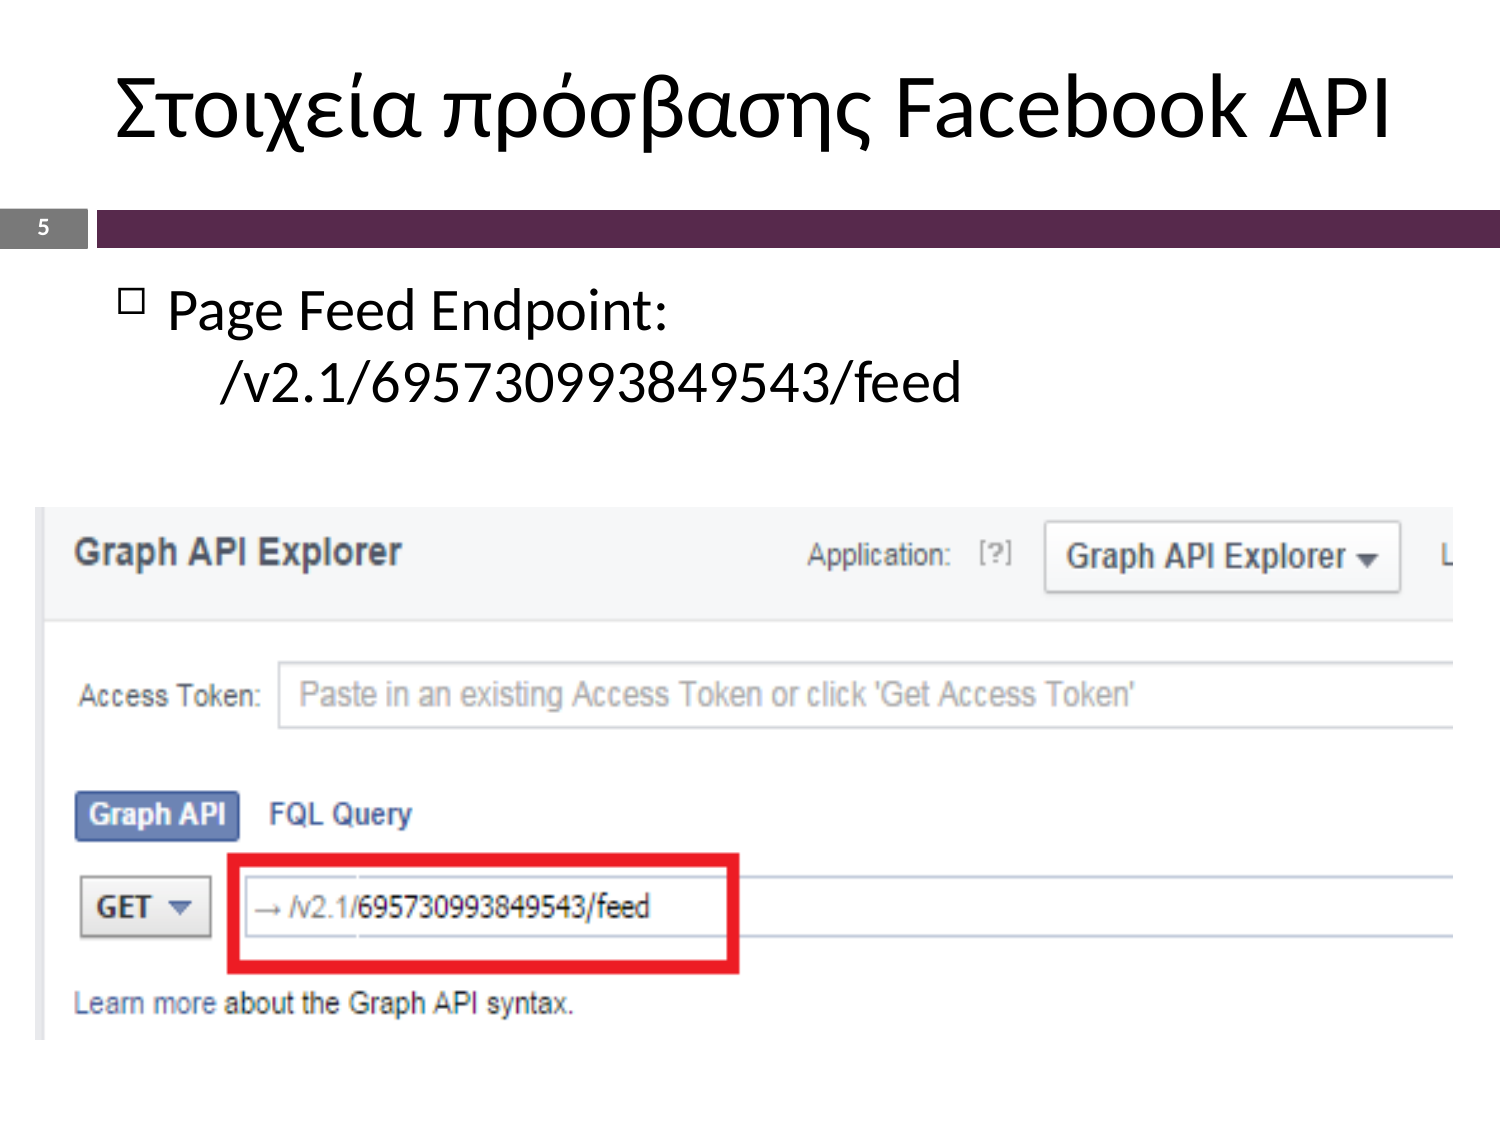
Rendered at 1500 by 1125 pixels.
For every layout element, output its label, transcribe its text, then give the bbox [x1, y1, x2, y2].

picture [35, 507, 1453, 1040]
text_box [0, 208, 88, 249]
list Page Feed Endpoint: /v2.1/695730993849543/feed [100, 262, 1438, 507]
title Στοιχεία πρόσβασης Facebook API [100, 19, 1438, 182]
